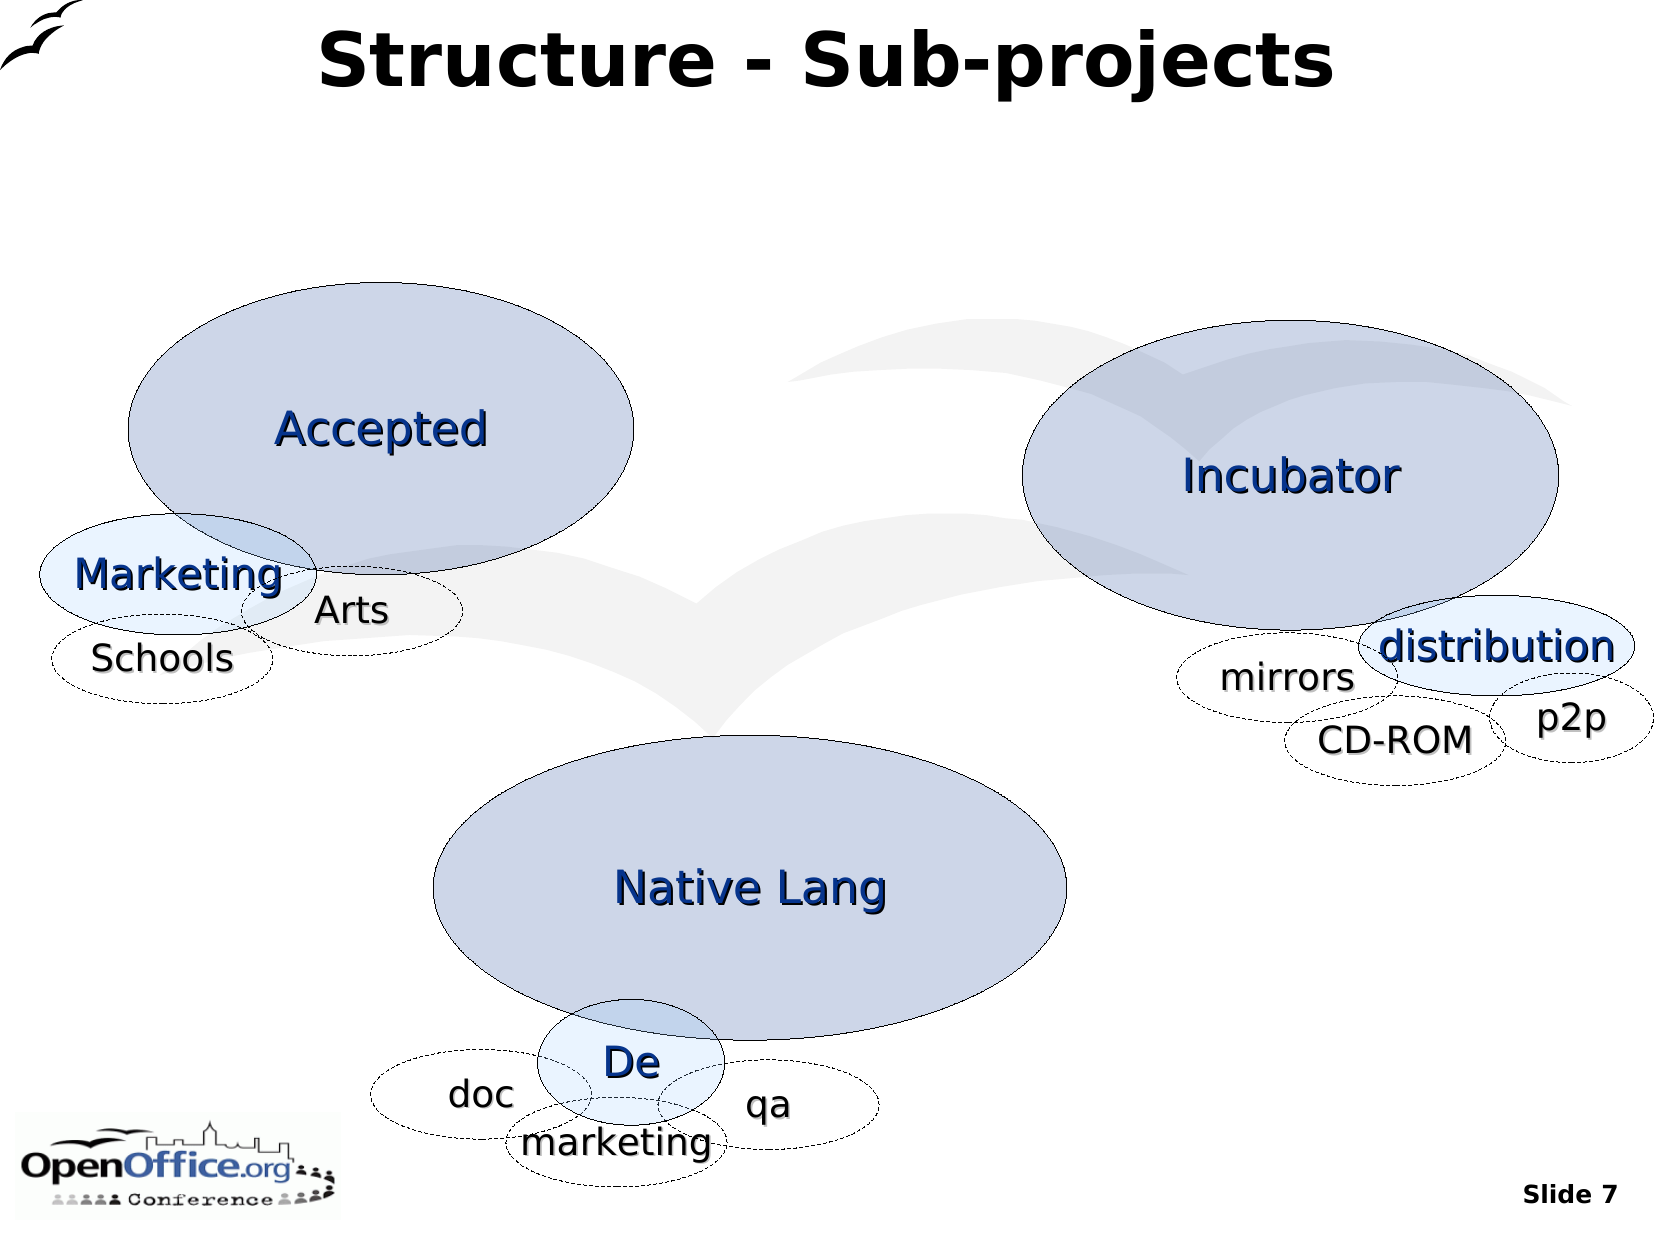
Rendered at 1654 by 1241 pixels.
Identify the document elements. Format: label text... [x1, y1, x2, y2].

picture [15, 1112, 341, 1220]
text_box qa [665, 1059, 880, 1150]
text_box marketing [505, 1116, 727, 1187]
text_box CD-ROM [1284, 695, 1506, 786]
text_box Native Lang [433, 735, 1067, 1041]
text_box distribution [1358, 595, 1635, 696]
text_box De [537, 999, 725, 1126]
text_box Accepted [128, 282, 634, 574]
text_box doc [370, 1049, 580, 1140]
text_box Incubator [1022, 320, 1559, 631]
title Structure - Sub-projects [0, 0, 1654, 121]
text_box mirrors [1176, 632, 1398, 723]
text_box Schools [51, 614, 273, 704]
text_box Marketing [39, 513, 316, 628]
text_box Arts [241, 566, 463, 656]
text_box p2p [1489, 672, 1654, 763]
